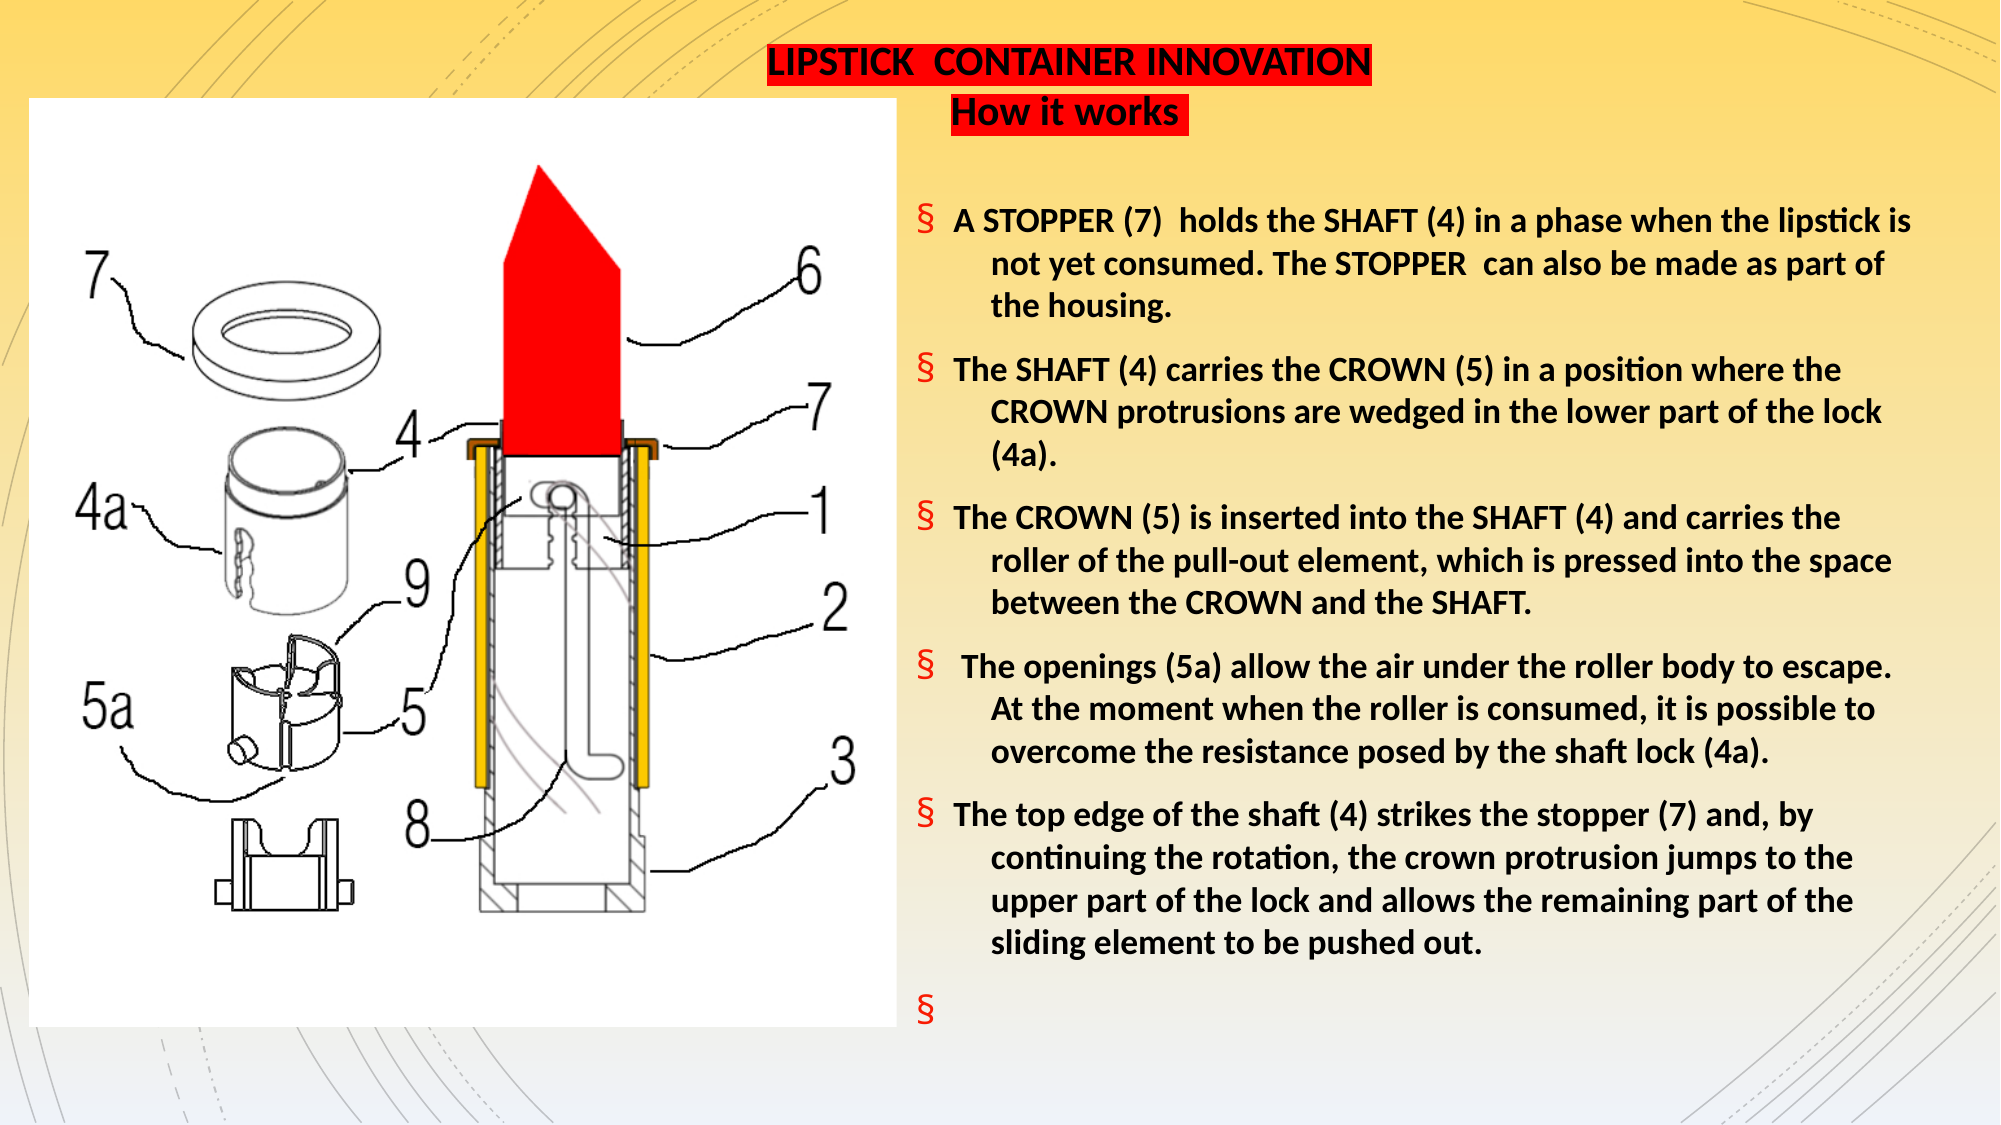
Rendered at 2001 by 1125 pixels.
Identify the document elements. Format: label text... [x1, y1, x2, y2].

text_box LIPSTICK CONTAINER INNOVATION How it works [498, 25, 1642, 142]
list A STOPPER (7) holds the SHAFT (4) in a phase when the lipstick is not yet consumed. The STOPPER can also be made as part of the housing. The SHAFT (4) carries the CROWN (5) in a position where the CROWN protrusions are wedged in the lower part of the lock (4a). The CROWN (5) is inserted into the SHAFT (4) and carries the roller of the pull-out element, which is pressed into the space between the CROWN and the SHAFT. The openings (5a) allow the air under the roller body to escape. At the moment when the roller is consumed, it is possible to overcome the resistance posed by the shaft lock (4a). The top edge of the shaft (4) strikes the stopper (7) and, by continuing the rotation, the crown protrusion jumps to the upper part of the lock and allows the remaining part of the sliding element to be pushed out. [900, 162, 1932, 1071]
picture [29, 98, 897, 1027]
